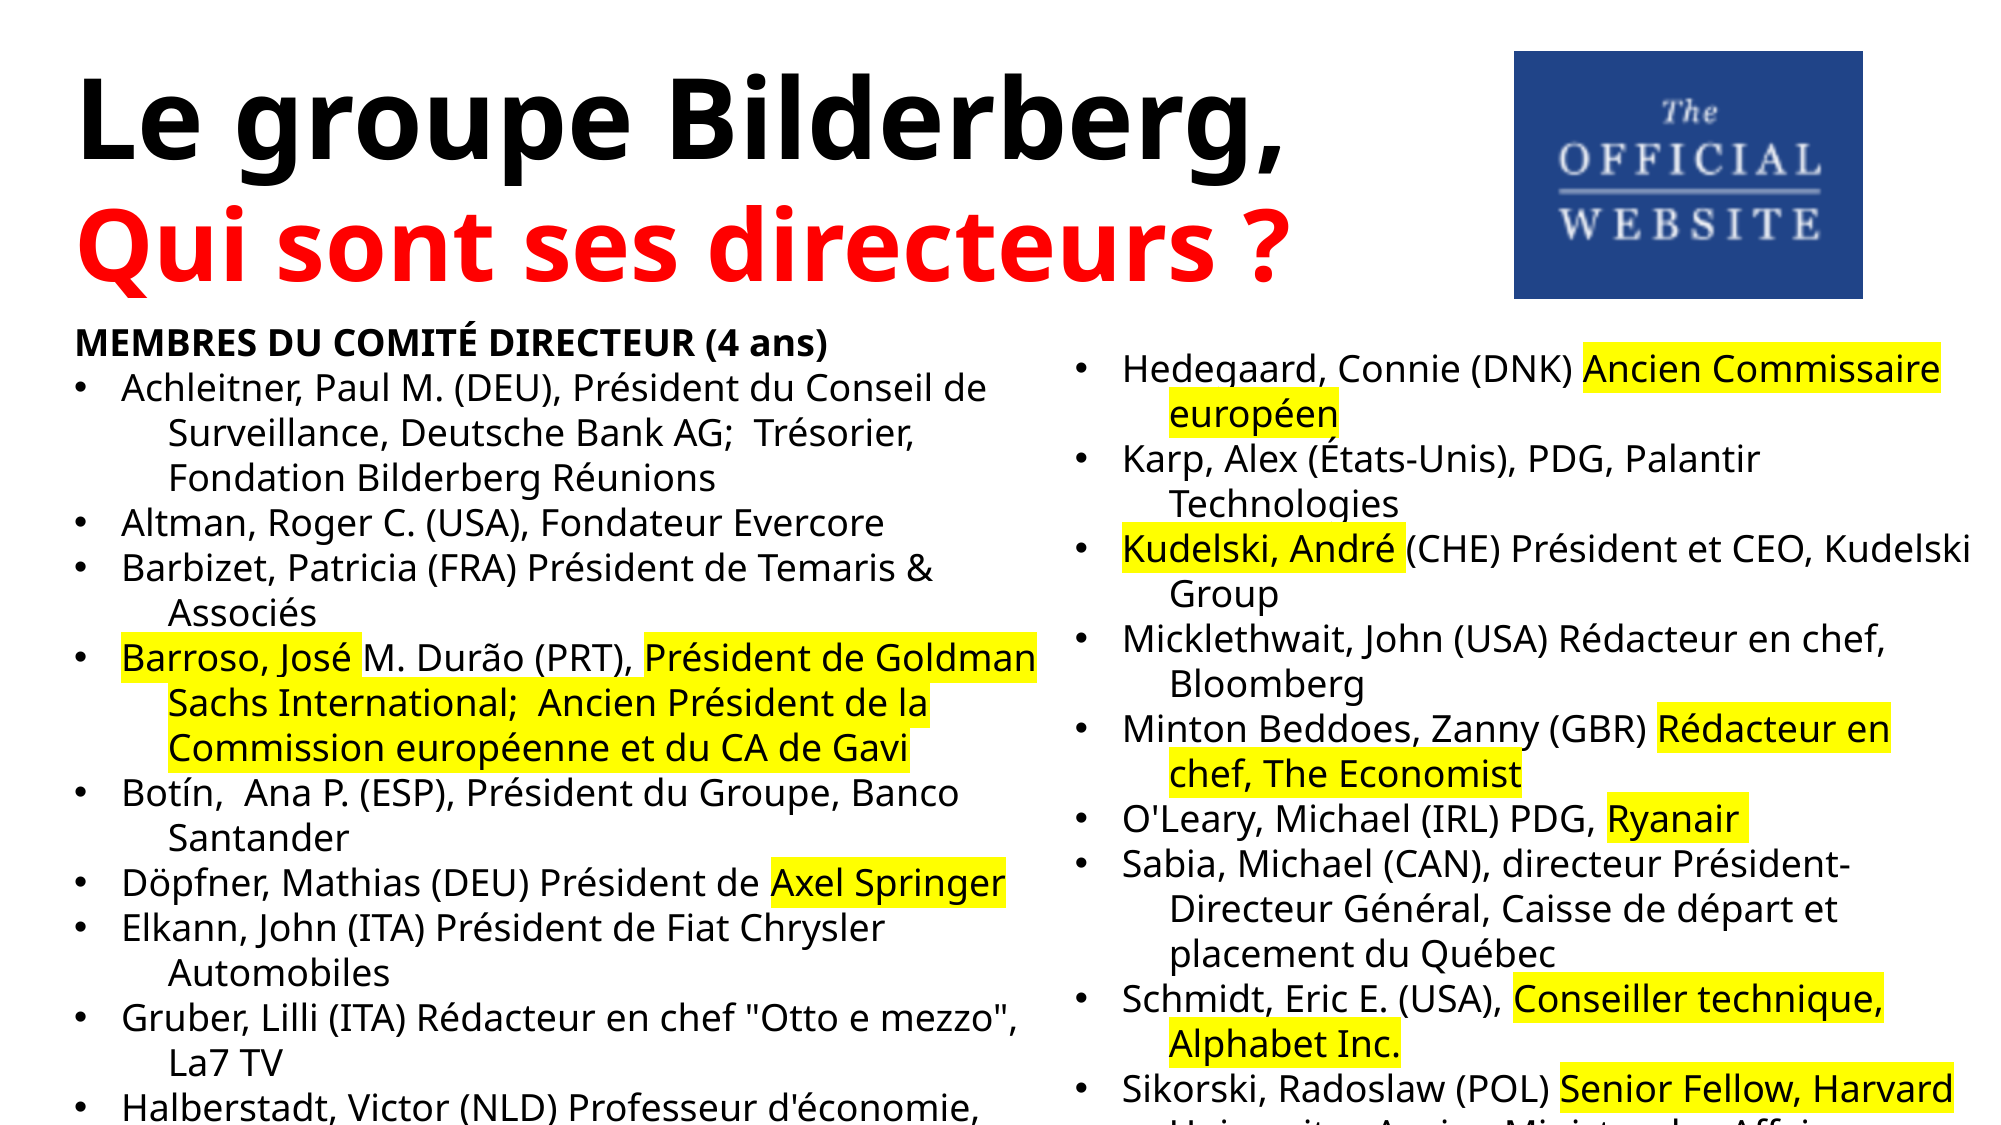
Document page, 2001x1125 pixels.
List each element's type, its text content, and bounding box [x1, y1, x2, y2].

text_box Le groupe Bilderberg, Qui sont ses directeurs ? [59, 39, 1941, 312]
text_box MEMBRES DU COMITÉ DIRECTEUR (4 ans) Achleitner, Paul M. (DEU), Président du Conseil de Surveillance, Deutsche Bank AG; Trésorier, Fondation Bilderberg Réunions Altman, Roger C. (USA), Fondateur Evercore Barbizet, Patricia (FRA) Président de Temaris & Associés Barroso, José M. Durão (PRT), Président de Goldman Sachs International; Ancien Président de la Commission européenne et du CA de Gavi Botín, Ana P. (ESP), Président du Groupe, Banco Santander Döpfner, Mathias (DEU) Président de Axel Springer Elkann, John (ITA) Président de Fiat Chrysler Automobiles Gruber, Lilli (ITA) Rédacteur en chef "Otto e mezzo", La7 TV Halberstadt, Victor (NLD) Professeur d'économie, Université de Leiden; Président de la Fondation Bilderberg Réunions [59, 311, 1060, 1009]
text_box Hedegaard, Connie (DNK) Ancien Commissaire européen Karp, Alex (États-Unis), PDG, Palantir Technologies Kudelski, André (CHE) Président et CEO, Kudelski Group Micklethwait, John (USA) Rédacteur en chef, Bloomberg Minton Beddoes, Zanny (GBR) Rédacteur en chef, The Economist O'Leary, Michael (IRL) PDG, Ryanair Sabia, Michael (CAN), directeur Président-Directeur Général, Caisse de départ et placement du Québec Schmidt, Eric E. (USA), Conseiller technique, Alphabet Inc. Sikorski, Radoslaw (POL) Senior Fellow, Harvard University; Ancien Ministre des Affaires Etrangères, Pologne Thiel, Peter (USA), États-Unis Président, Thiel Capital [1059, 337, 2000, 1125]
picture [1514, 51, 1863, 300]
